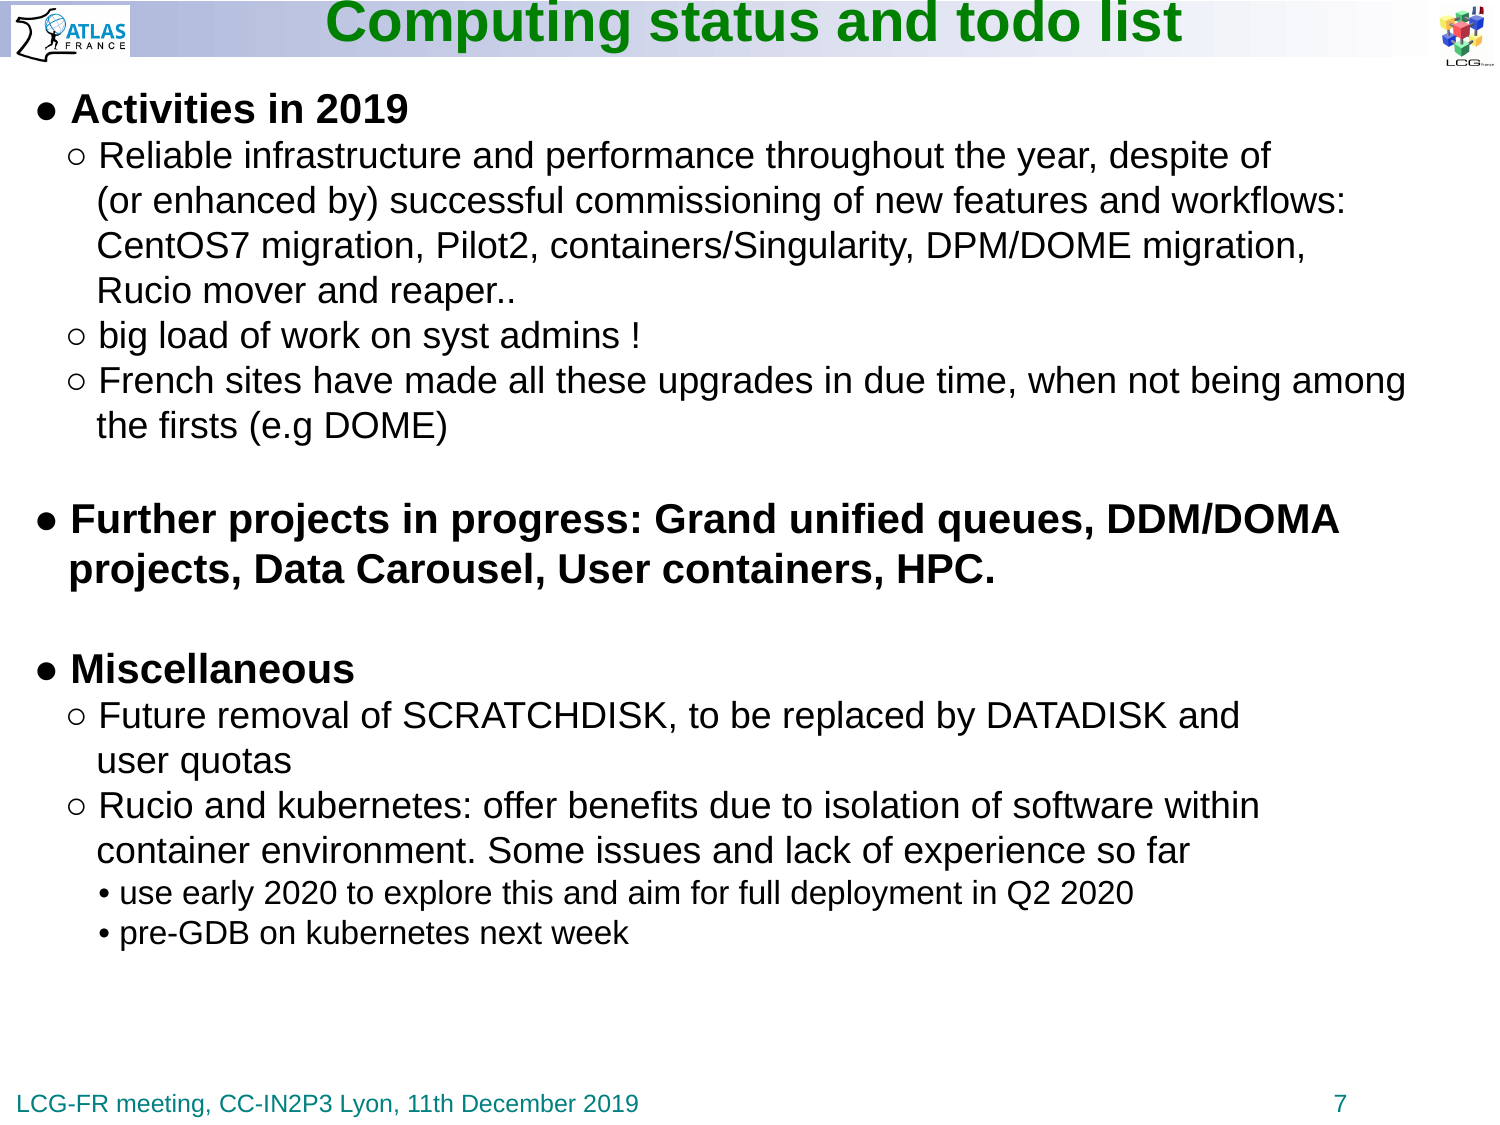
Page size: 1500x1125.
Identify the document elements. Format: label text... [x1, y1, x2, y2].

text_box ● Activities in 2019 ○ Reliable infrastructure and performance throughout the year, despite of (or enhanced by) successful commissioning of new features and workflows: CentOS7 migration, Pilot2, containers/Singularity, DPM/DOME migration, Rucio mover and reaper.. ○ big load of work on syst admins ! ○ French sites have made all these upgrades in due time, when not being among the firsts (e.g DOME) ● Further projects in progress: Grand unified queues, DDM/DOMA projects, Data Carousel, User containers, HPC. ● Miscellaneous ○ Future removal of SCRATCHDISK, to be replaced by DATADISK and user quotas ○ Rucio and kubernetes: offer benefits due to isolation of software within container environment. Some issues and lack of experience so far • use early 2020 to explore this and aim for full deployment in Q2 2020 • pre-GDB on kubernetes next week [18, 73, 1500, 320]
text_box Computing status and todo list [7, 0, 1500, 108]
